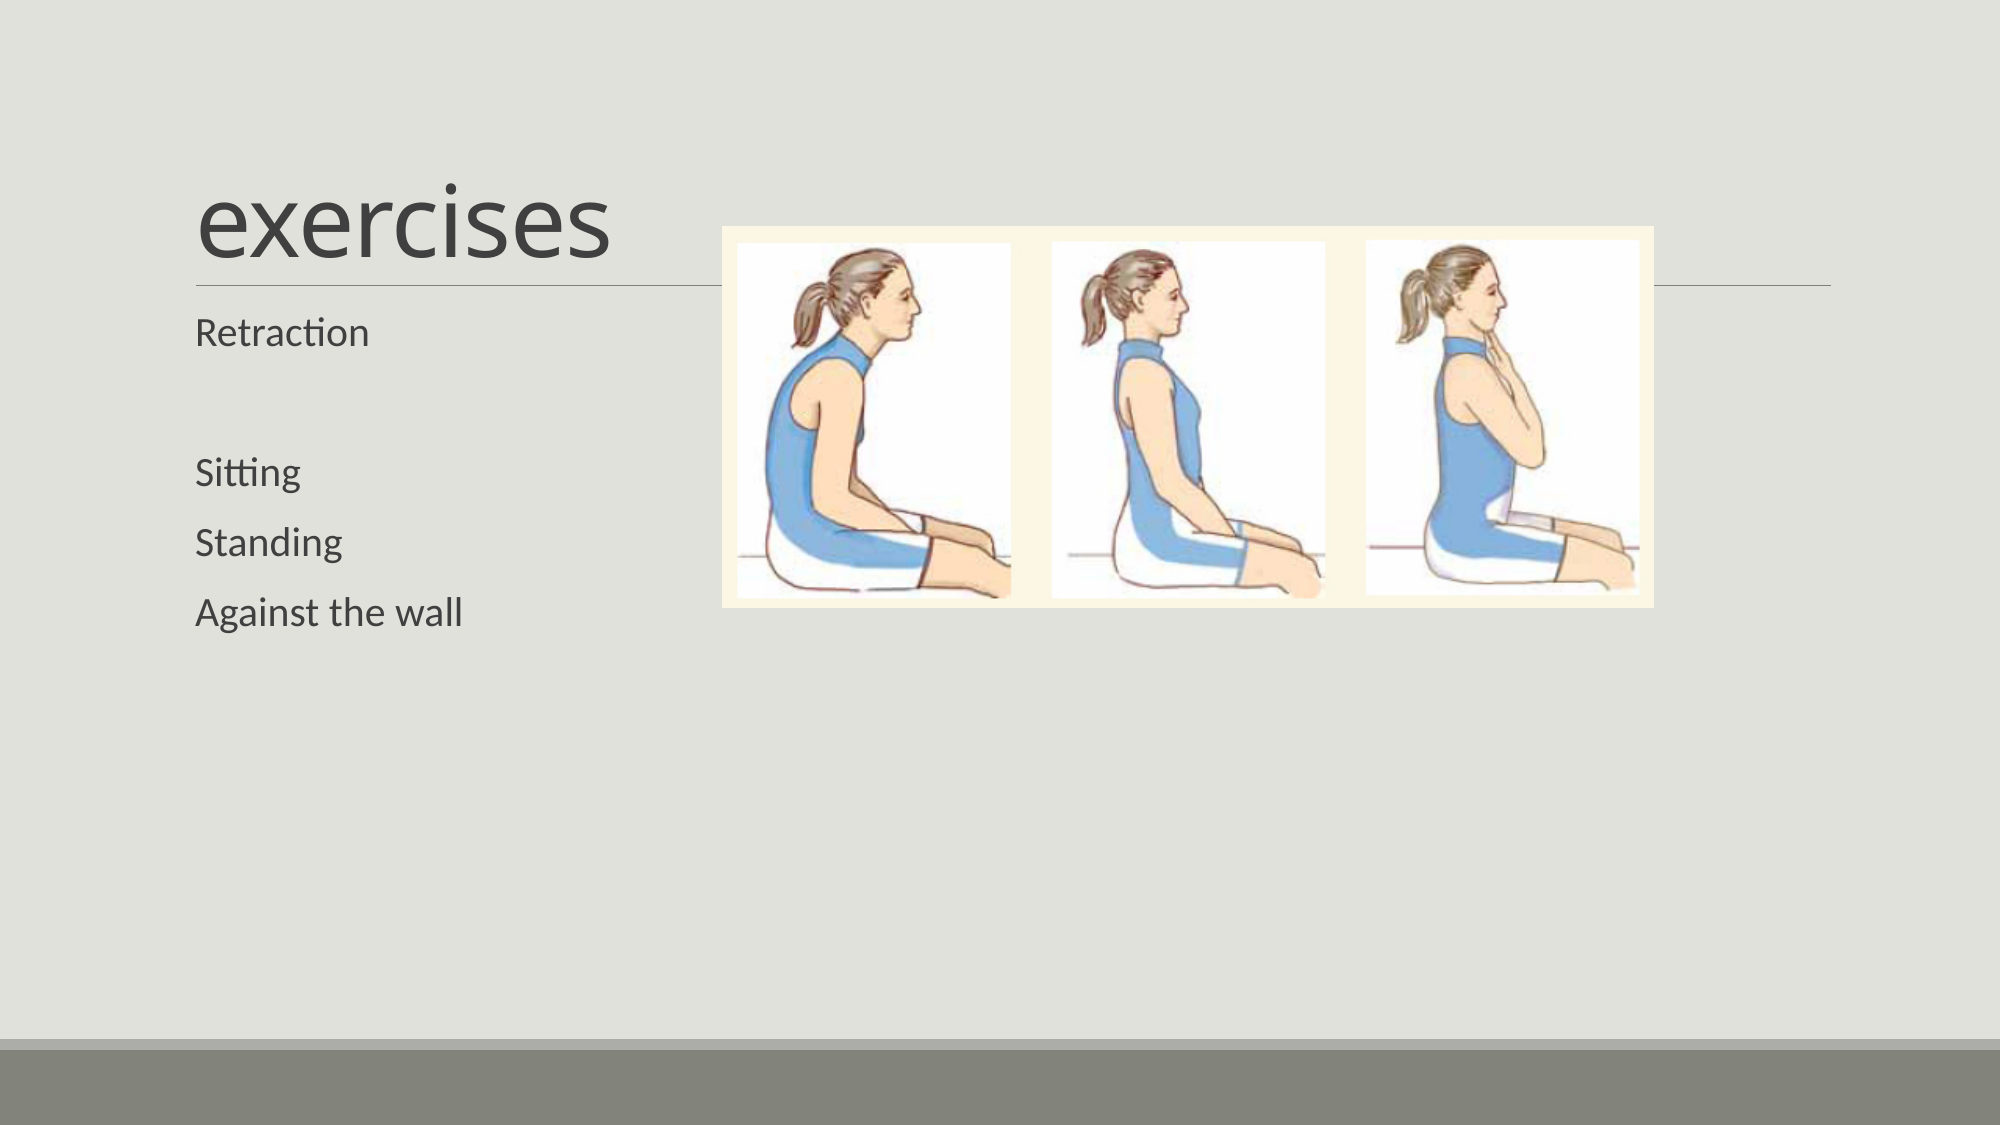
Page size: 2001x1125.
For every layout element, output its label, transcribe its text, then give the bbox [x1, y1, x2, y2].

title exercises [180, 47, 1831, 286]
picture [722, 226, 1654, 608]
list Retraction Sitting Standing Against the wall [180, 302, 1831, 963]
